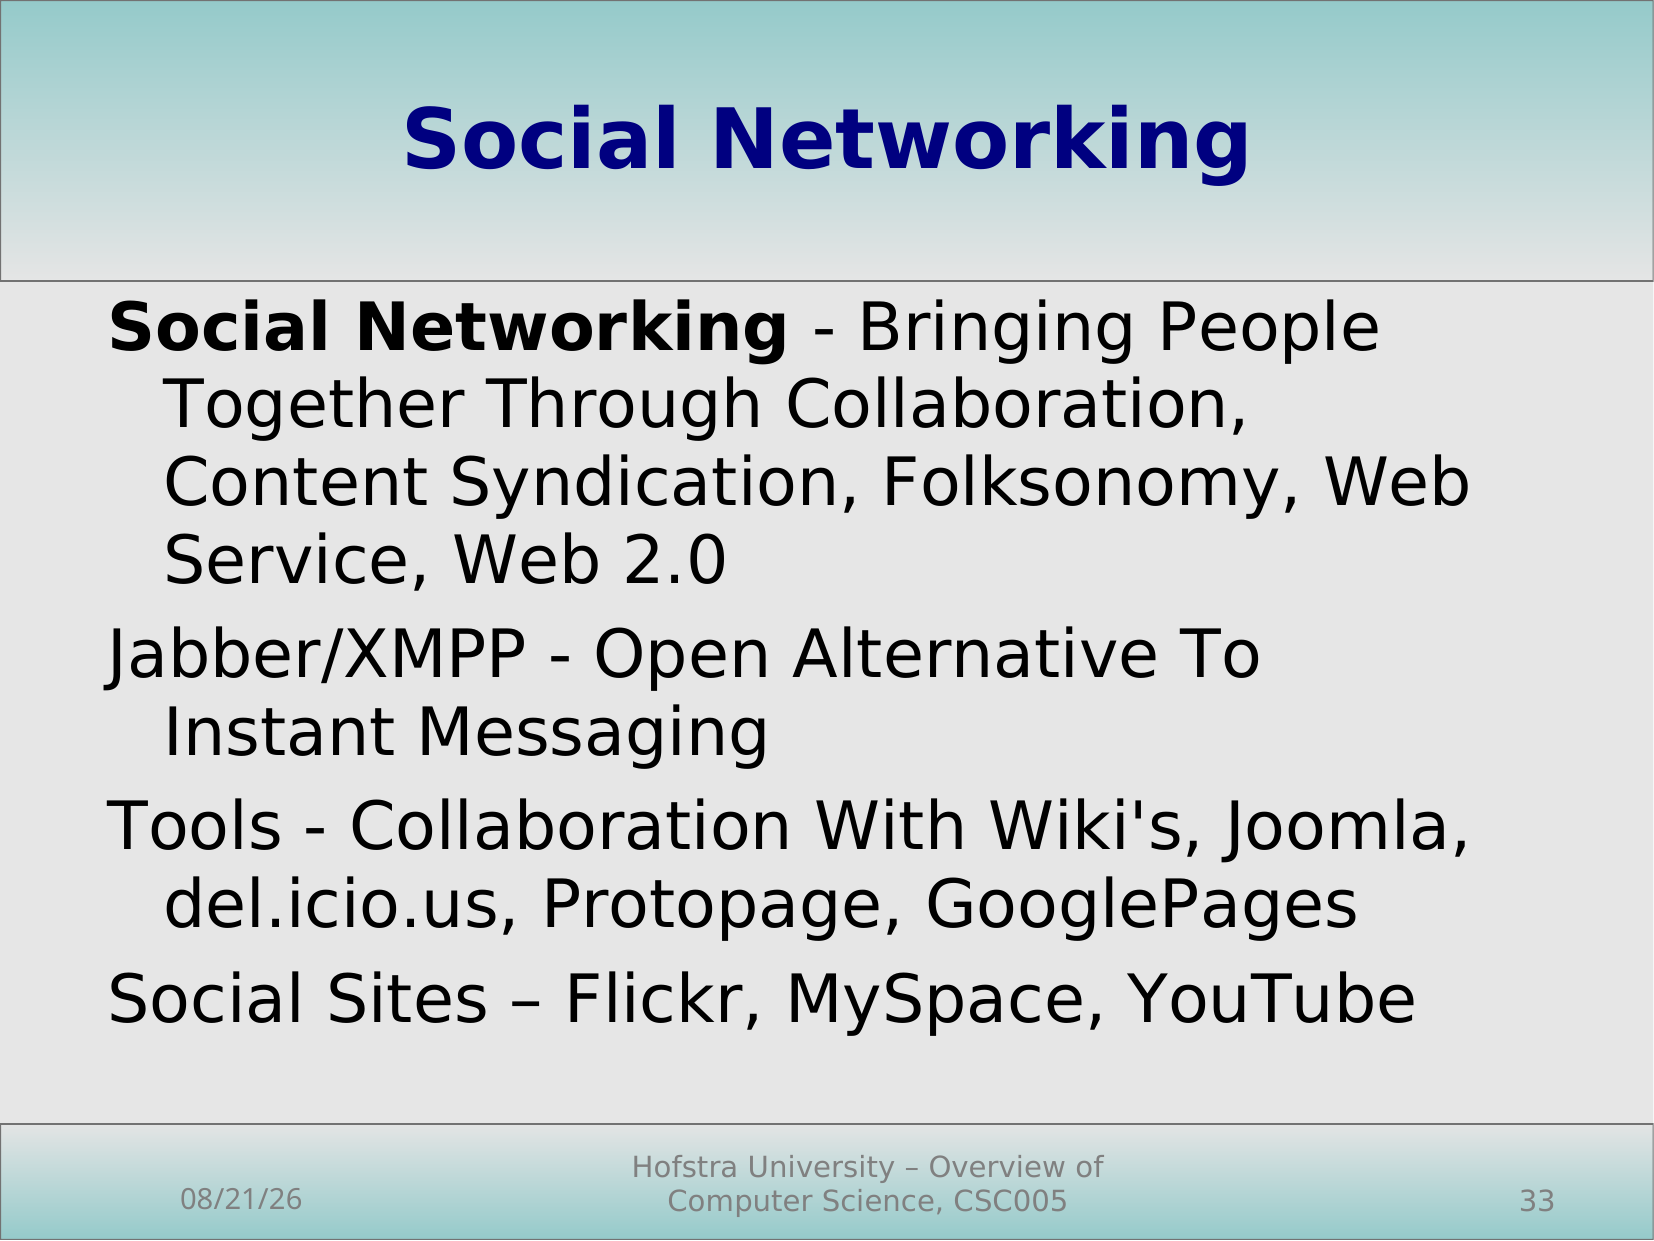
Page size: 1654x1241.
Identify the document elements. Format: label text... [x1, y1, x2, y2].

title Social Networking [78, 77, 1577, 203]
list Social Networking - Bringing People Together Through Collaboration, Content Syndication, Folksonomy, Web Service, Web 2.0 Jabber/XMPP - Open Alternative To Instant Messaging Tools - Collaboration With Wiki's, Joomla, del.icio.us, Protopage, GooglePages Social Sites – Flickr, MySpace, YouTube [107, 287, 1513, 1194]
